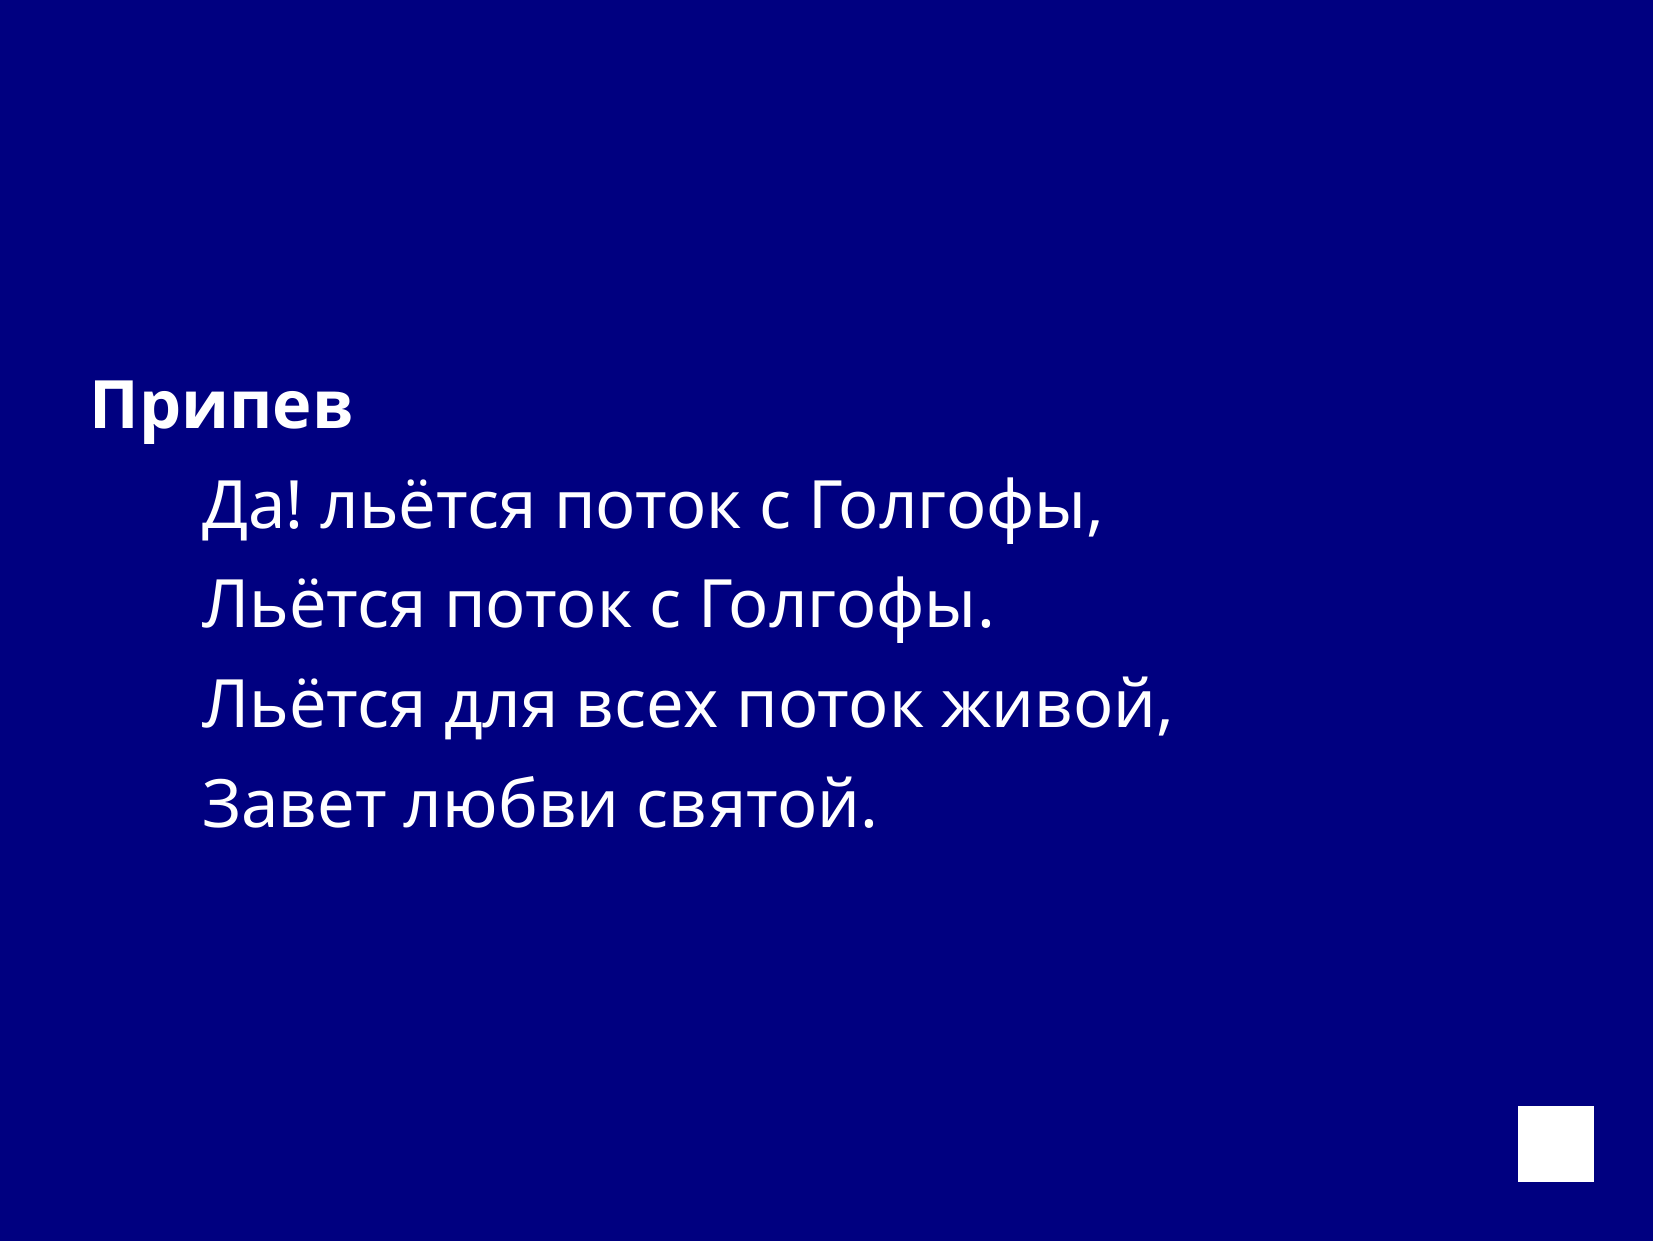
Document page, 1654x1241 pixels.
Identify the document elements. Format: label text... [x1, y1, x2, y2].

text_box Припев Да! льётся поток с Голгофы, Льётся поток с Голгофы. Льётся для всех поток живой, Завет любви святой. [75, 150, 1576, 1163]
text_box [1518, 1106, 1594, 1182]
